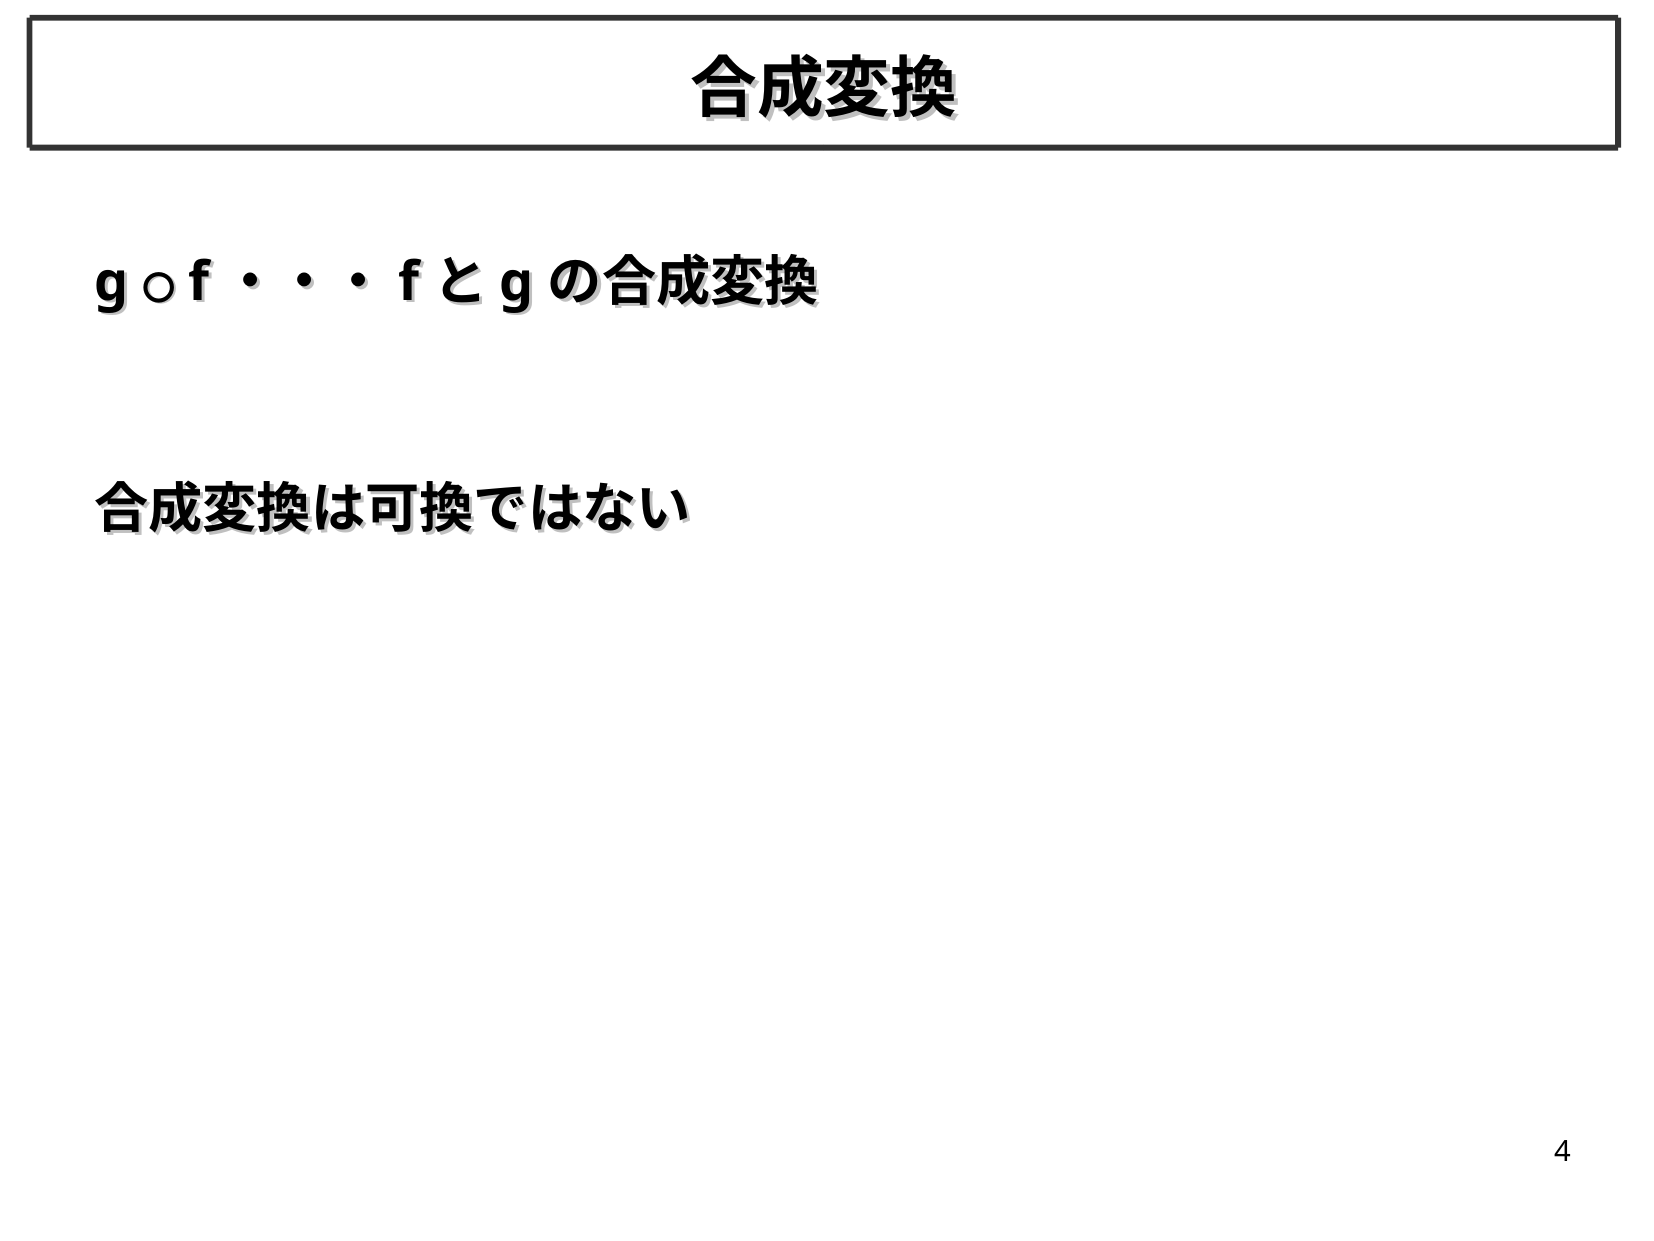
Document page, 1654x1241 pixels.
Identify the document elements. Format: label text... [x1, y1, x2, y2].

text_box 合成変換 [29, 17, 1619, 148]
text_box g 〇 f ・・・ f と g の合成変換 合成変換は可換ではない [79, 229, 714, 479]
